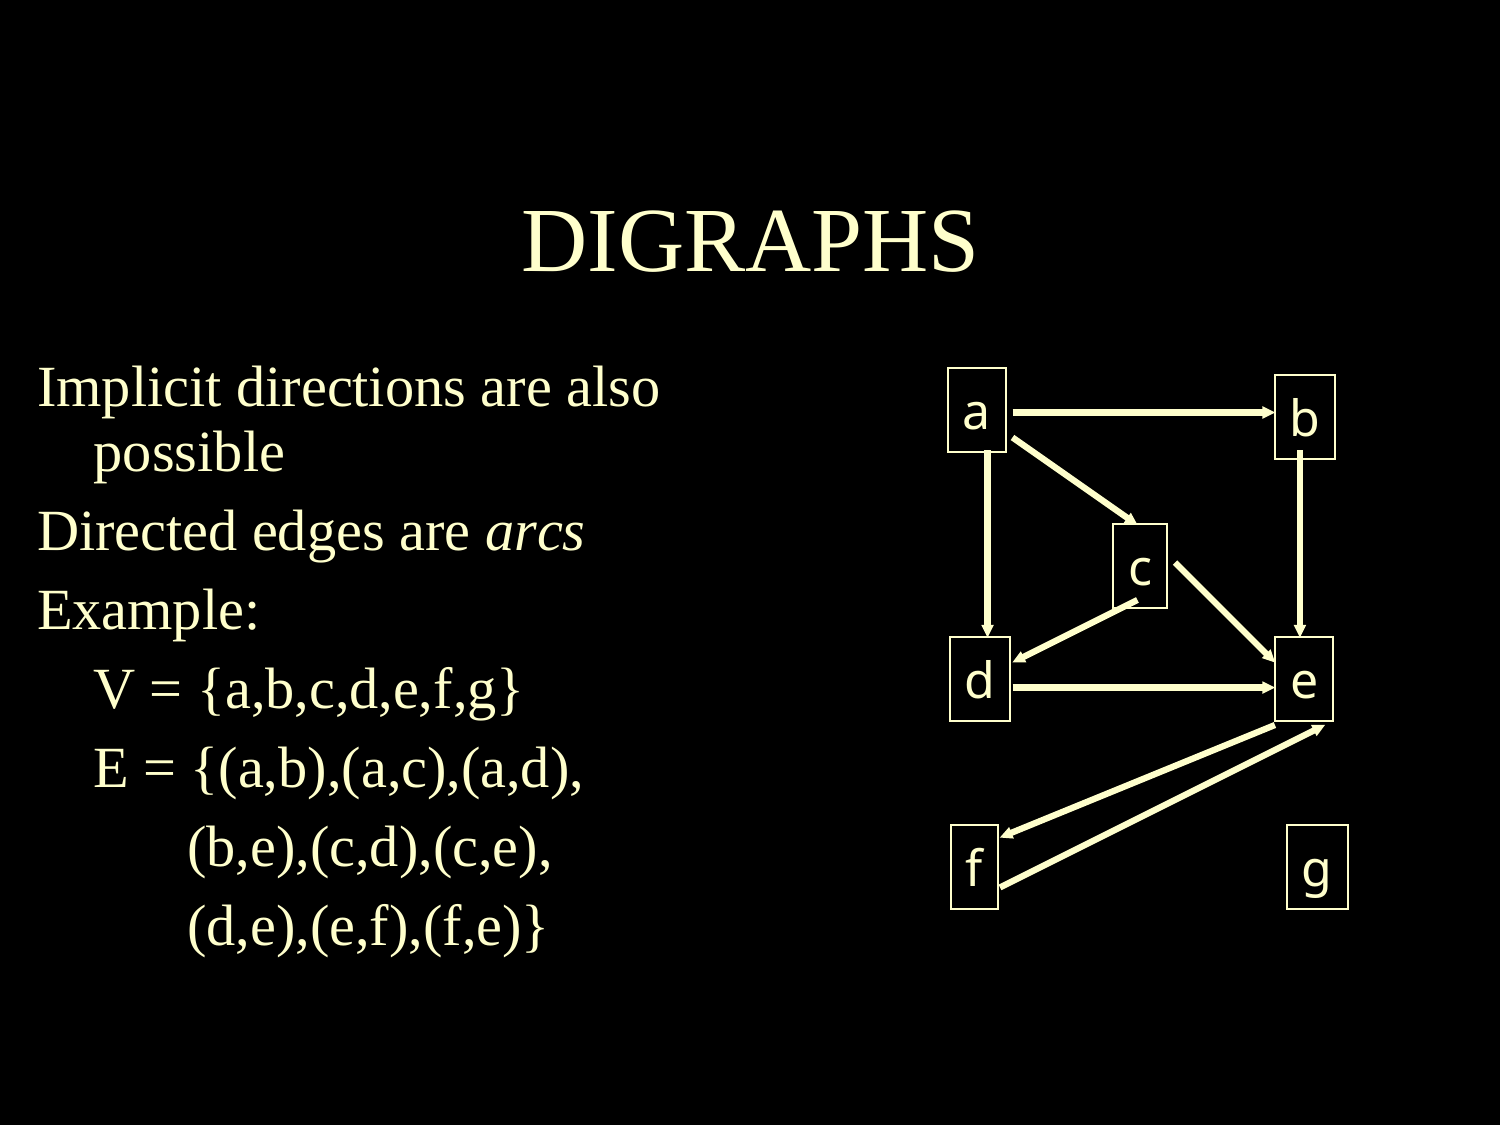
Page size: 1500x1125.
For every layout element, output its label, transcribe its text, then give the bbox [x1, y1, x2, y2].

text_box c [1113, 523, 1168, 608]
text_box a [947, 367, 1006, 452]
text_box d [949, 637, 1011, 722]
text_box f [950, 824, 998, 909]
list Implicit directions are also possible Directed edges are arcs Example: V = {a,b,c,d,e,f,g} E = {(a,b),(a,c),(a,d), (b,e),(c,d),(c,e), (d,e),(e,f),(f,e)} [22, 347, 740, 1101]
text_box e [1275, 637, 1334, 722]
text_box b [1274, 374, 1336, 459]
text_box g [1287, 824, 1348, 909]
title DIGRAPHS [22, 145, 1480, 336]
